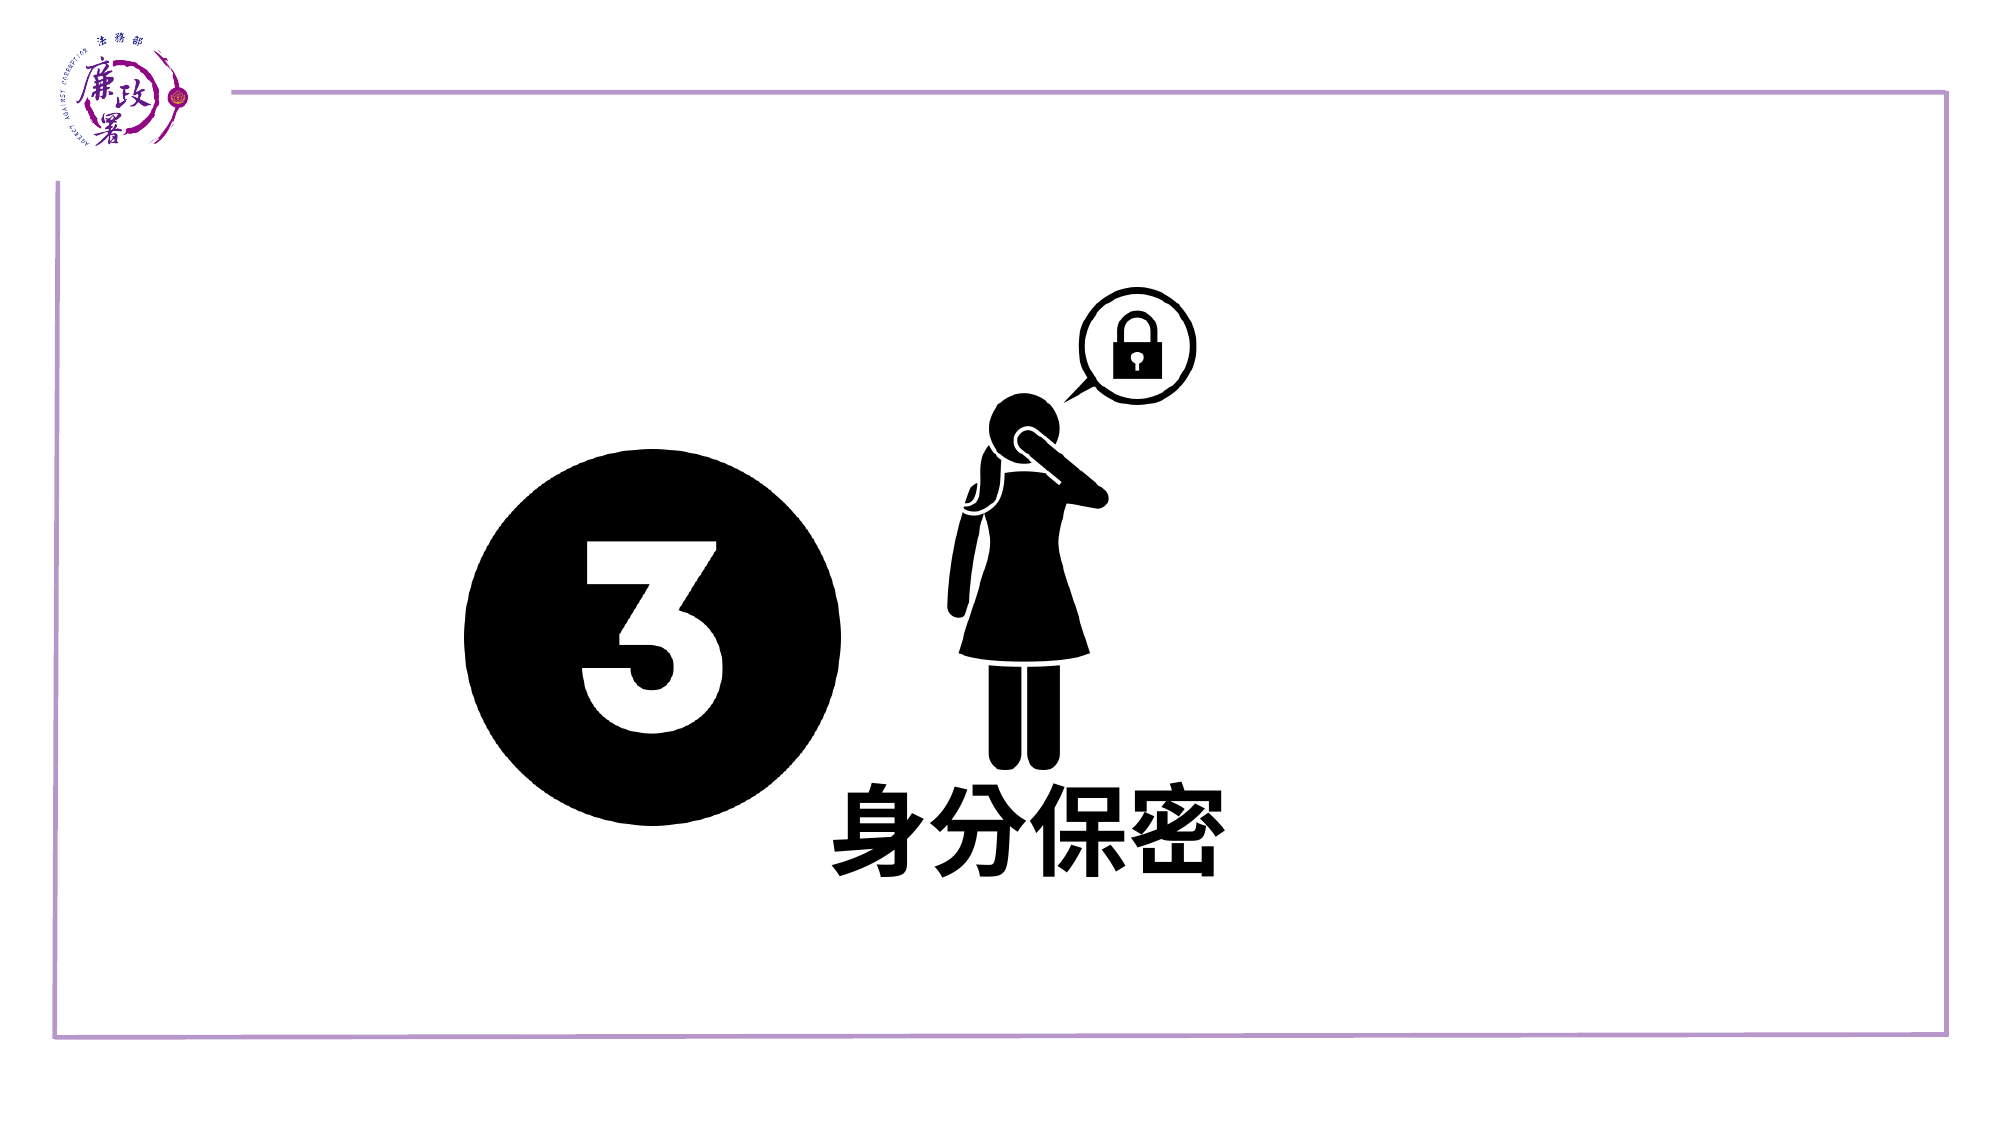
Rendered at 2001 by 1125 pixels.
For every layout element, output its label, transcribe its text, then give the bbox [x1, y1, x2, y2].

picture [60, 32, 188, 146]
picture [459, 287, 1313, 830]
text_box 身分保密 [814, 761, 1244, 896]
